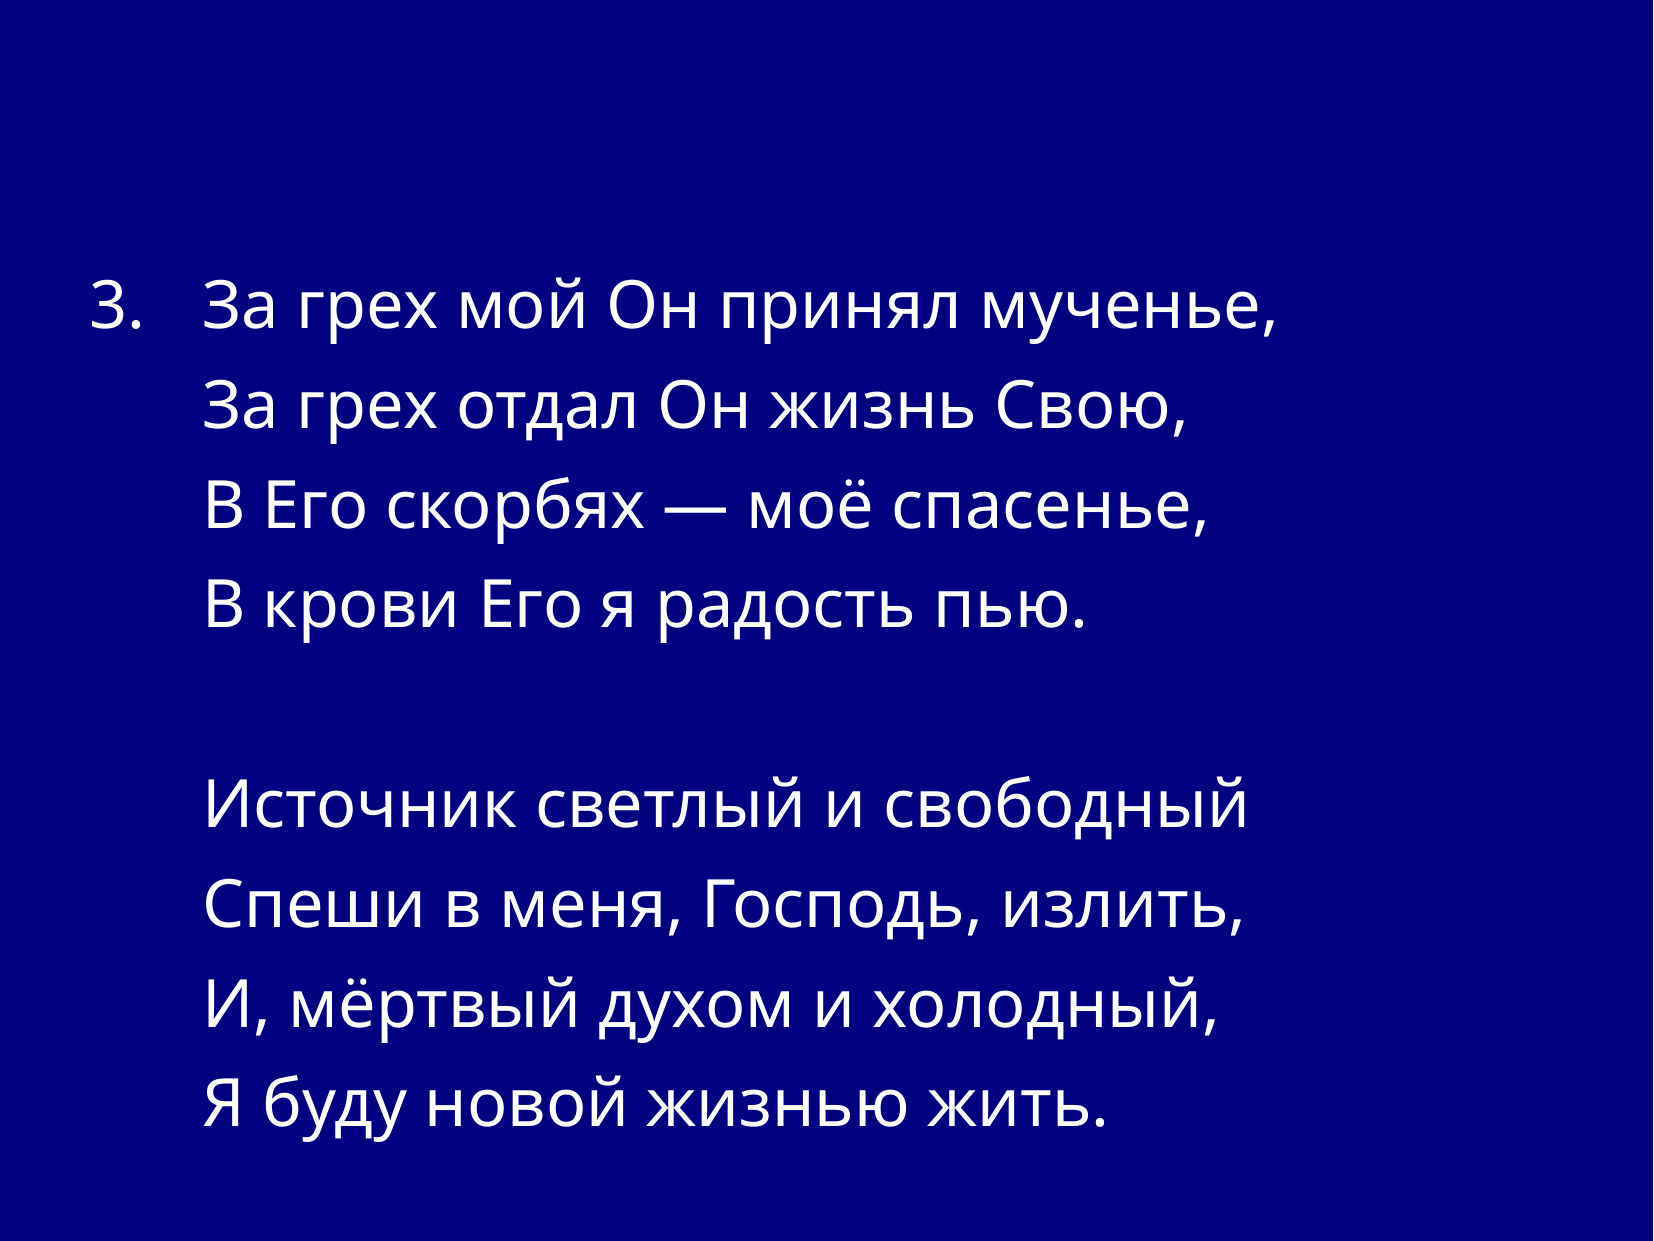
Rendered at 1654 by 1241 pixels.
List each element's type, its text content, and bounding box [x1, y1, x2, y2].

text_box 3. За грех мой Он принял мученье, За грех отдал Он жизнь Свою, В Его скорбях — моё спасенье, В крови Его я радость пью. Источник светлый и свободный Спеши в меня, Господь, излить, И, мёртвый духом и холодный, Я буду новой жизнью жить. [75, 150, 1576, 1163]
